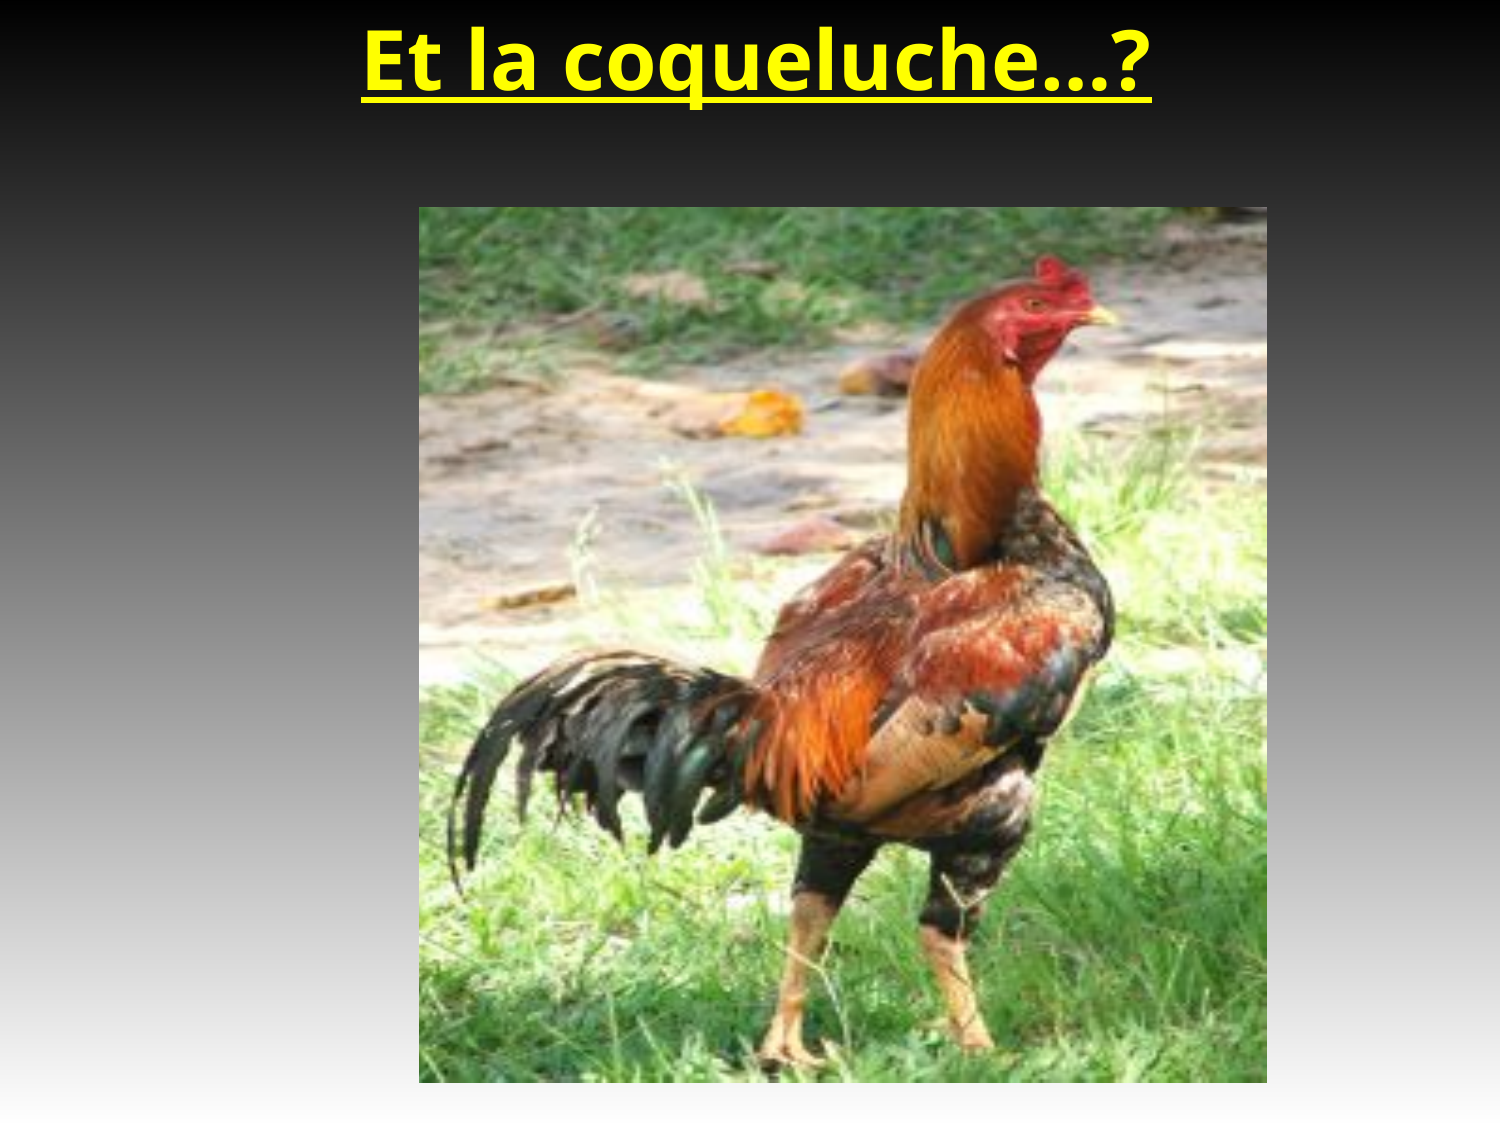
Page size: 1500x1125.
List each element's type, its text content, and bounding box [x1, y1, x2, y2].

title Et la coqueluche…? [75, 0, 1438, 185]
picture [419, 207, 1267, 1083]
